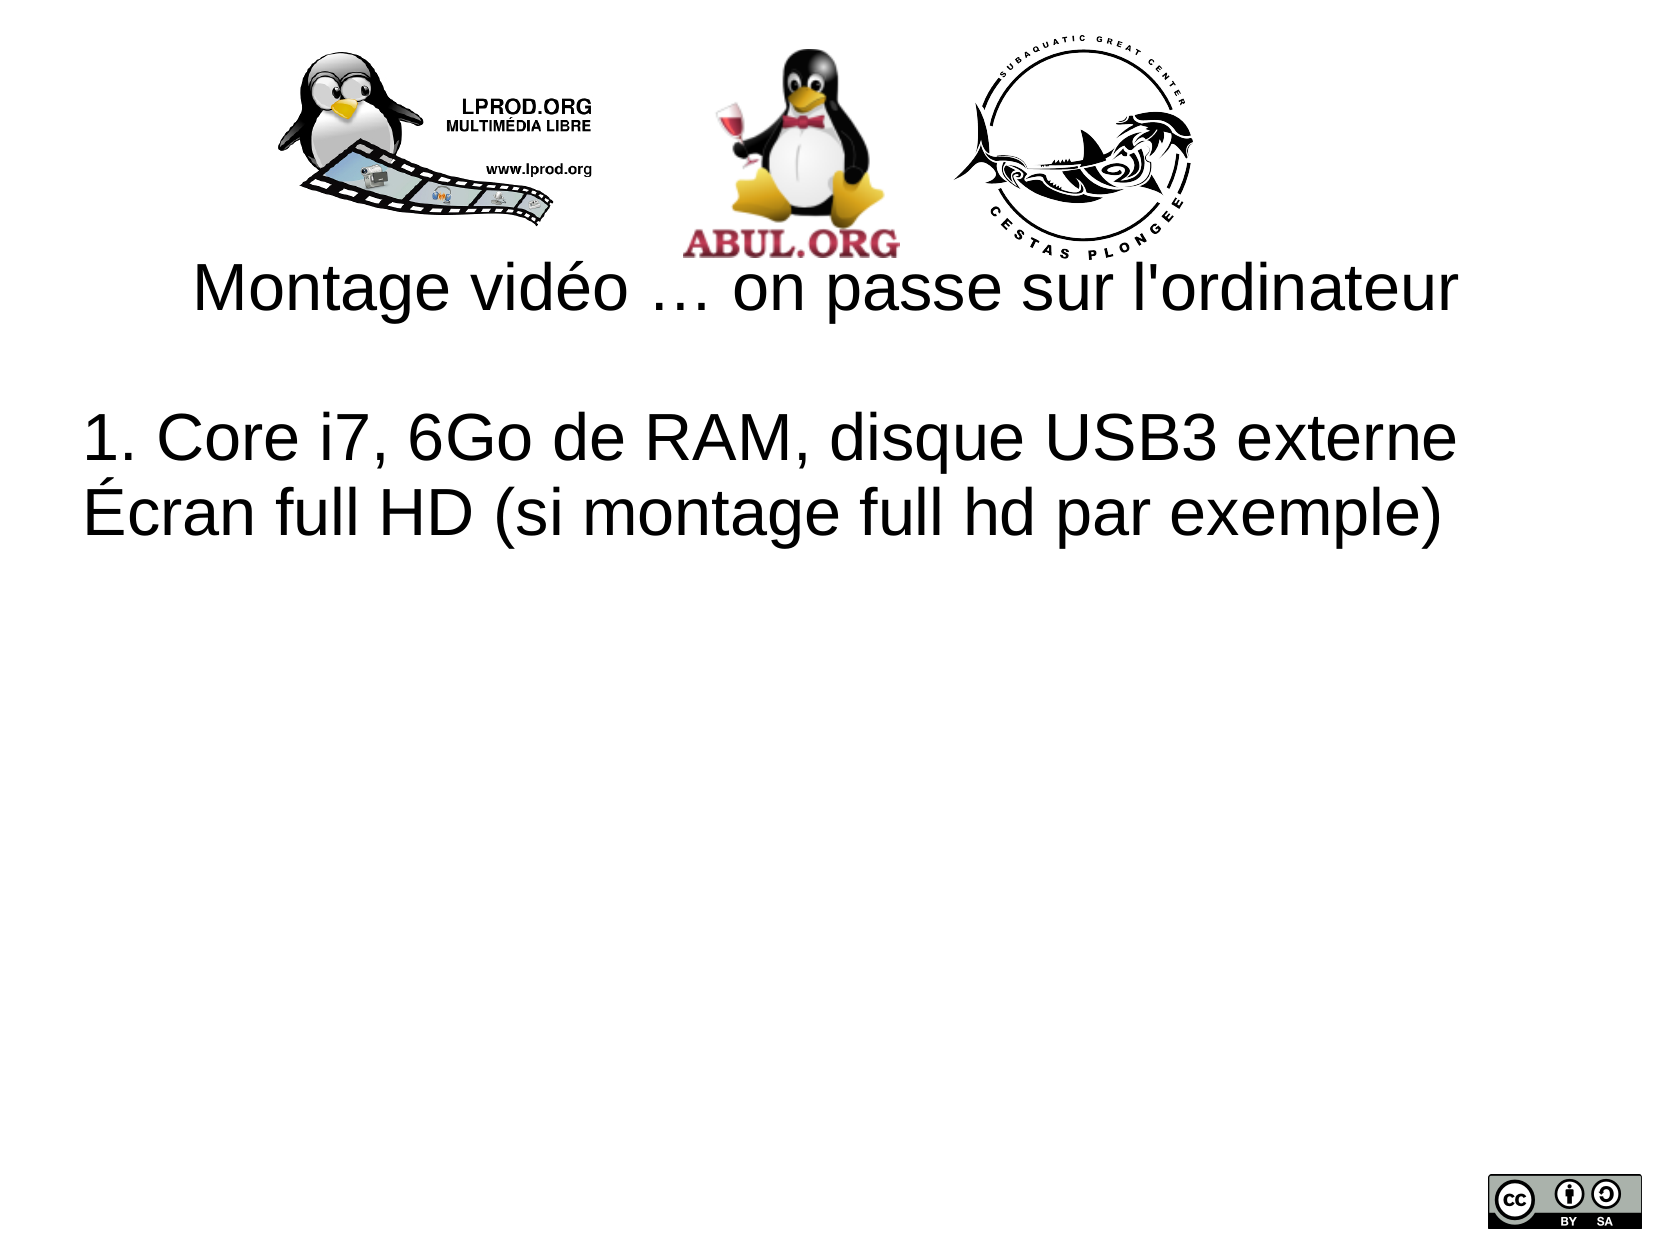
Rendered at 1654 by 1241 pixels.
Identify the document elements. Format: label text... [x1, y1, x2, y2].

picture [683, 49, 900, 250]
picture [953, 35, 1193, 260]
picture [276, 50, 603, 250]
subtitle Montage vidéo … on passe sur l'ordinateur 1. Core i7, 6Go de RAM, disque USB3 externe Écran full HD (si montage full hd par exemple) [82, 250, 1571, 1050]
picture [1488, 1174, 1642, 1229]
